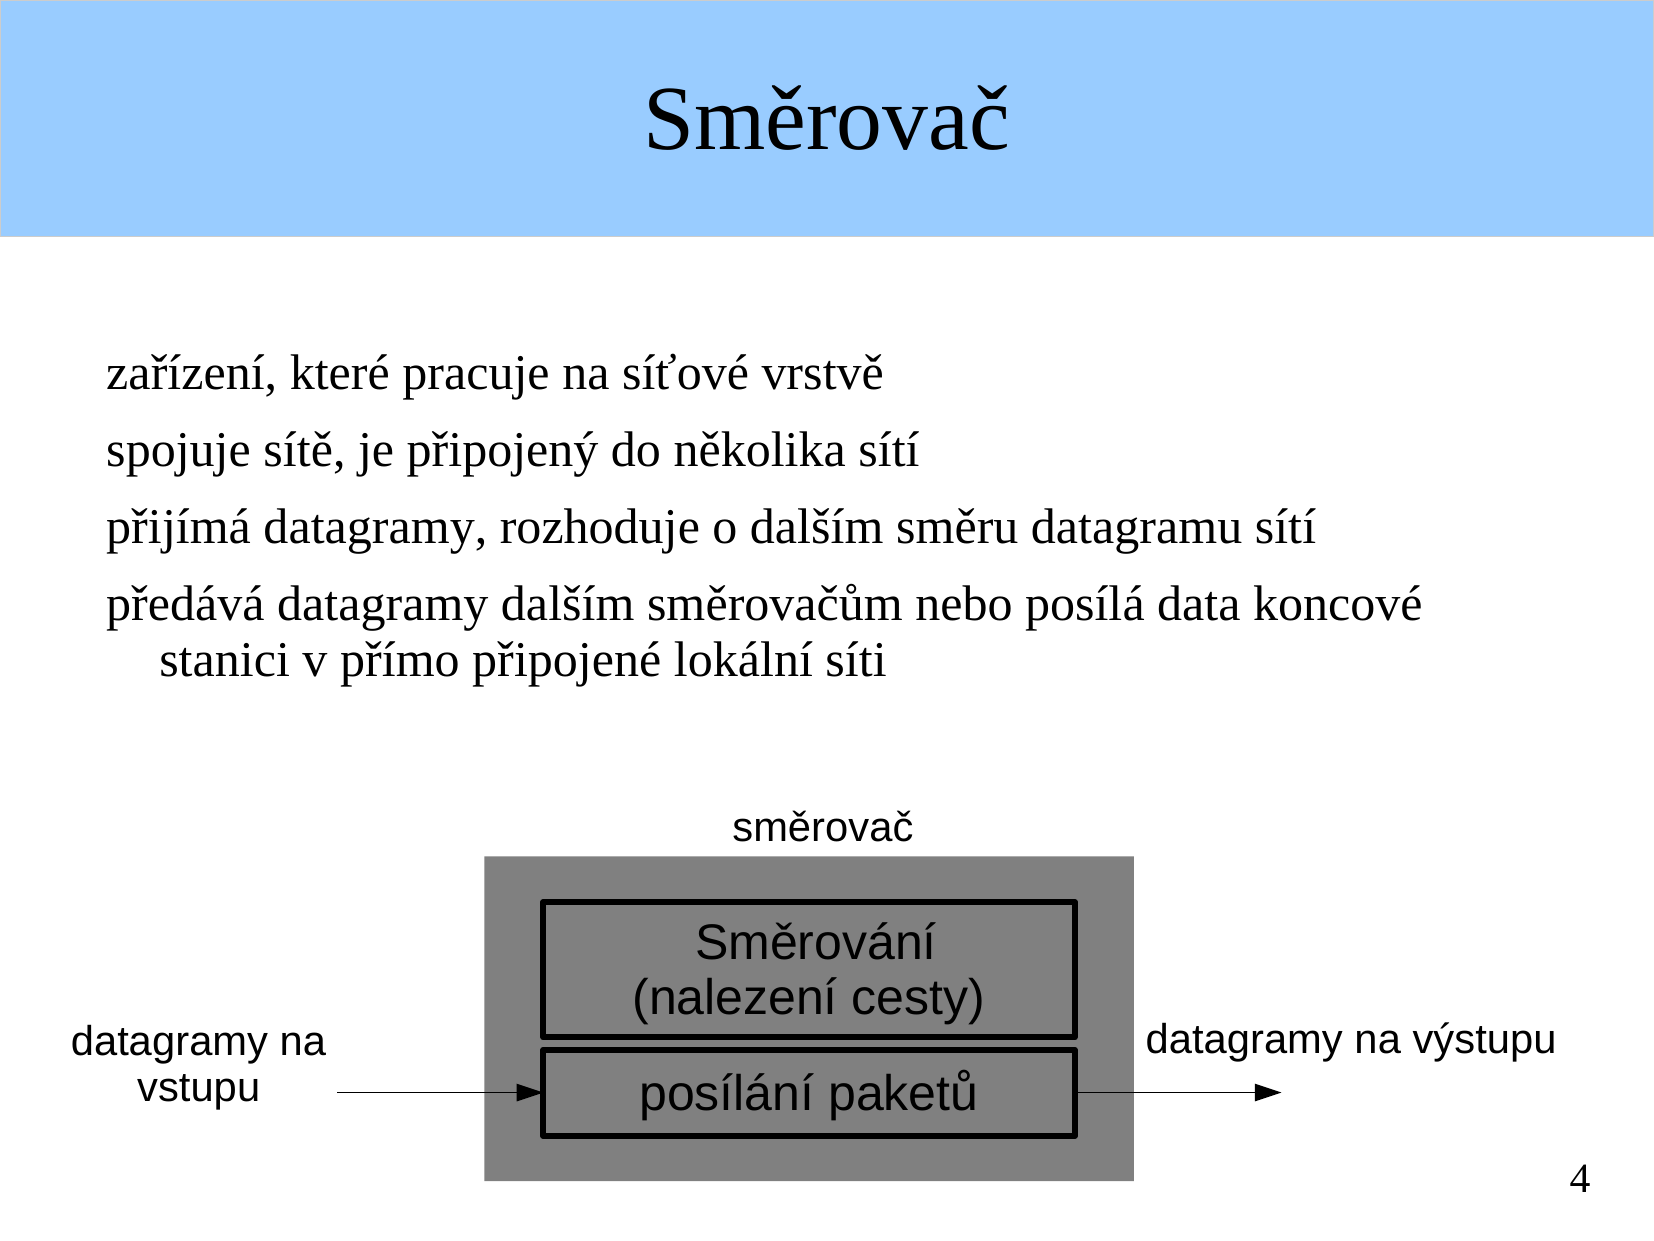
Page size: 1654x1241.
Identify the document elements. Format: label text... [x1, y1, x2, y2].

text_box směrovač [720, 791, 945, 868]
text_box [484, 856, 1134, 1092]
text_box [484, 1093, 1134, 1182]
text_box datagramy na vstupu [59, 1005, 473, 1123]
text_box datagramy na výstupu [1133, 1003, 1595, 1080]
title Směrovač [0, 0, 1654, 237]
list zařízení, které pracuje na síťové vrstvě spojuje sítě, je připojený do několika sítí přijímá datagramy, rozhoduje o dalším směru datagramu sítí předává datagramy dalším směrovačům nebo posílá data koncové stanici v přímo připojené lokální síti [88, 344, 1565, 687]
text_box posílání paketů [543, 1049, 1075, 1136]
text_box Směrování (nalezení cesty) [543, 902, 1075, 1038]
